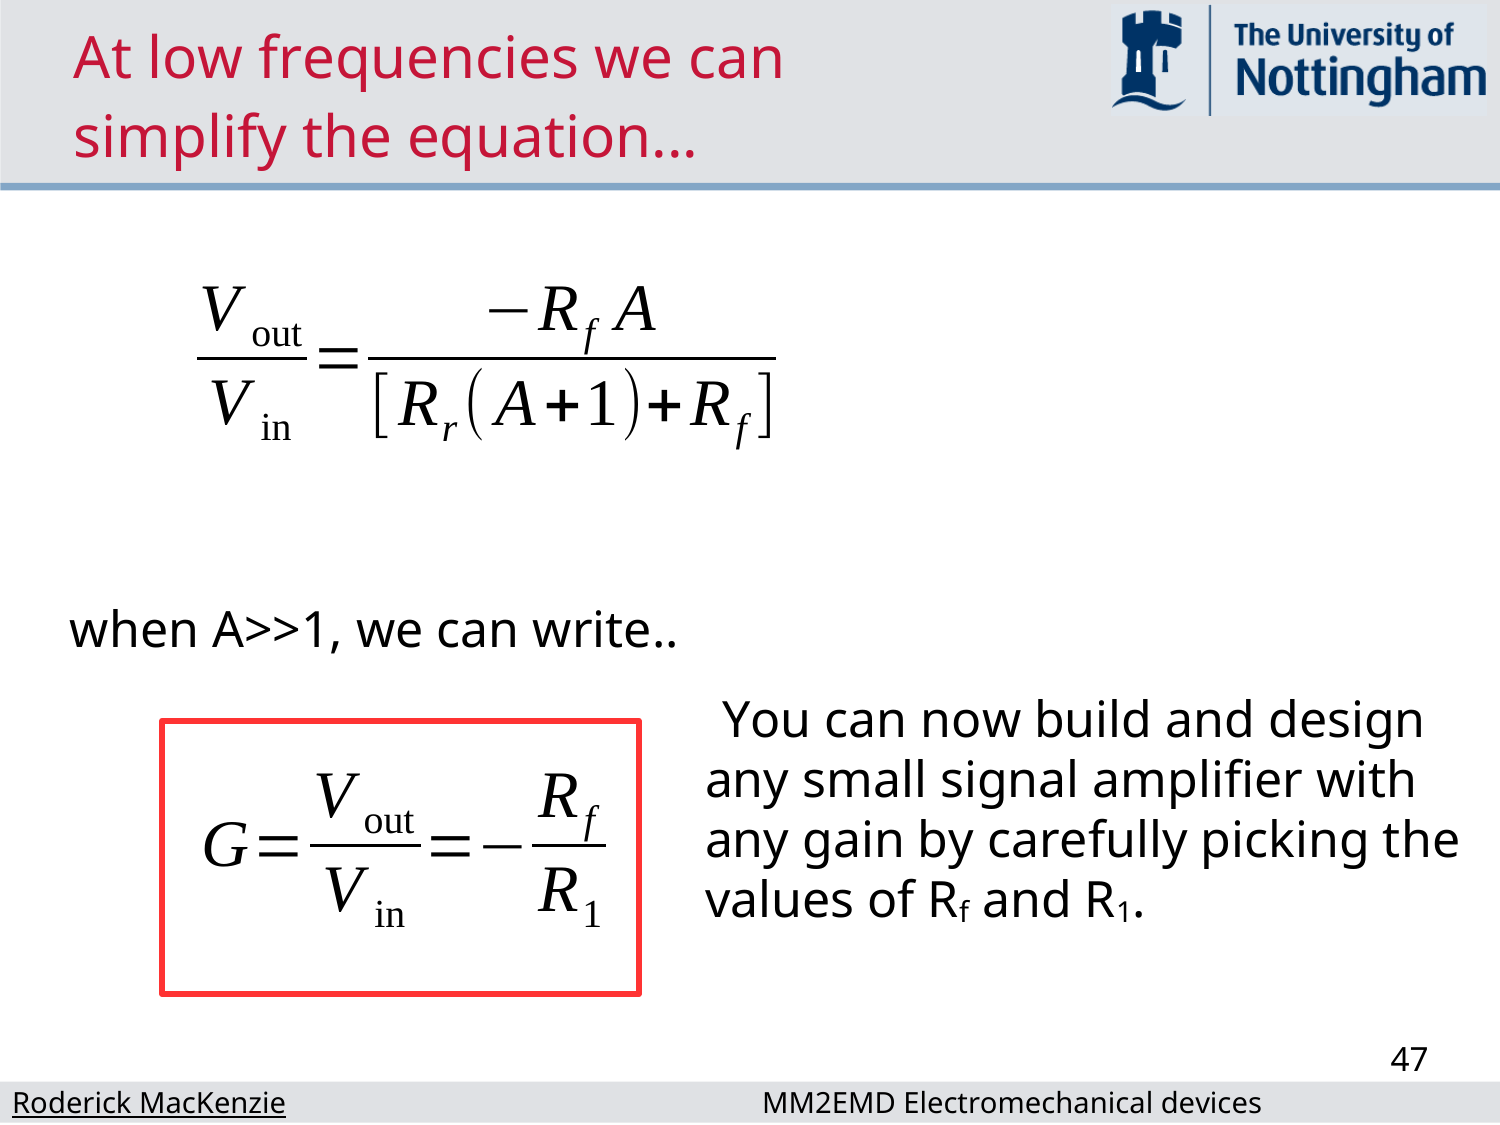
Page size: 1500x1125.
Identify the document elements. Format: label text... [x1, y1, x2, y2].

title At low frequencies we can simplify the equation... [59, 20, 942, 172]
picture [1111, 4, 1487, 116]
text_box You can now build and design any small signal amplifier with any gain by carefully picking the values of Rf and R1. [690, 680, 1495, 995]
chart [194, 758, 615, 935]
chart [187, 271, 787, 450]
text_box <number> [1375, 1030, 1500, 1101]
text_box when A>>1, we can write.. [37, 590, 809, 726]
